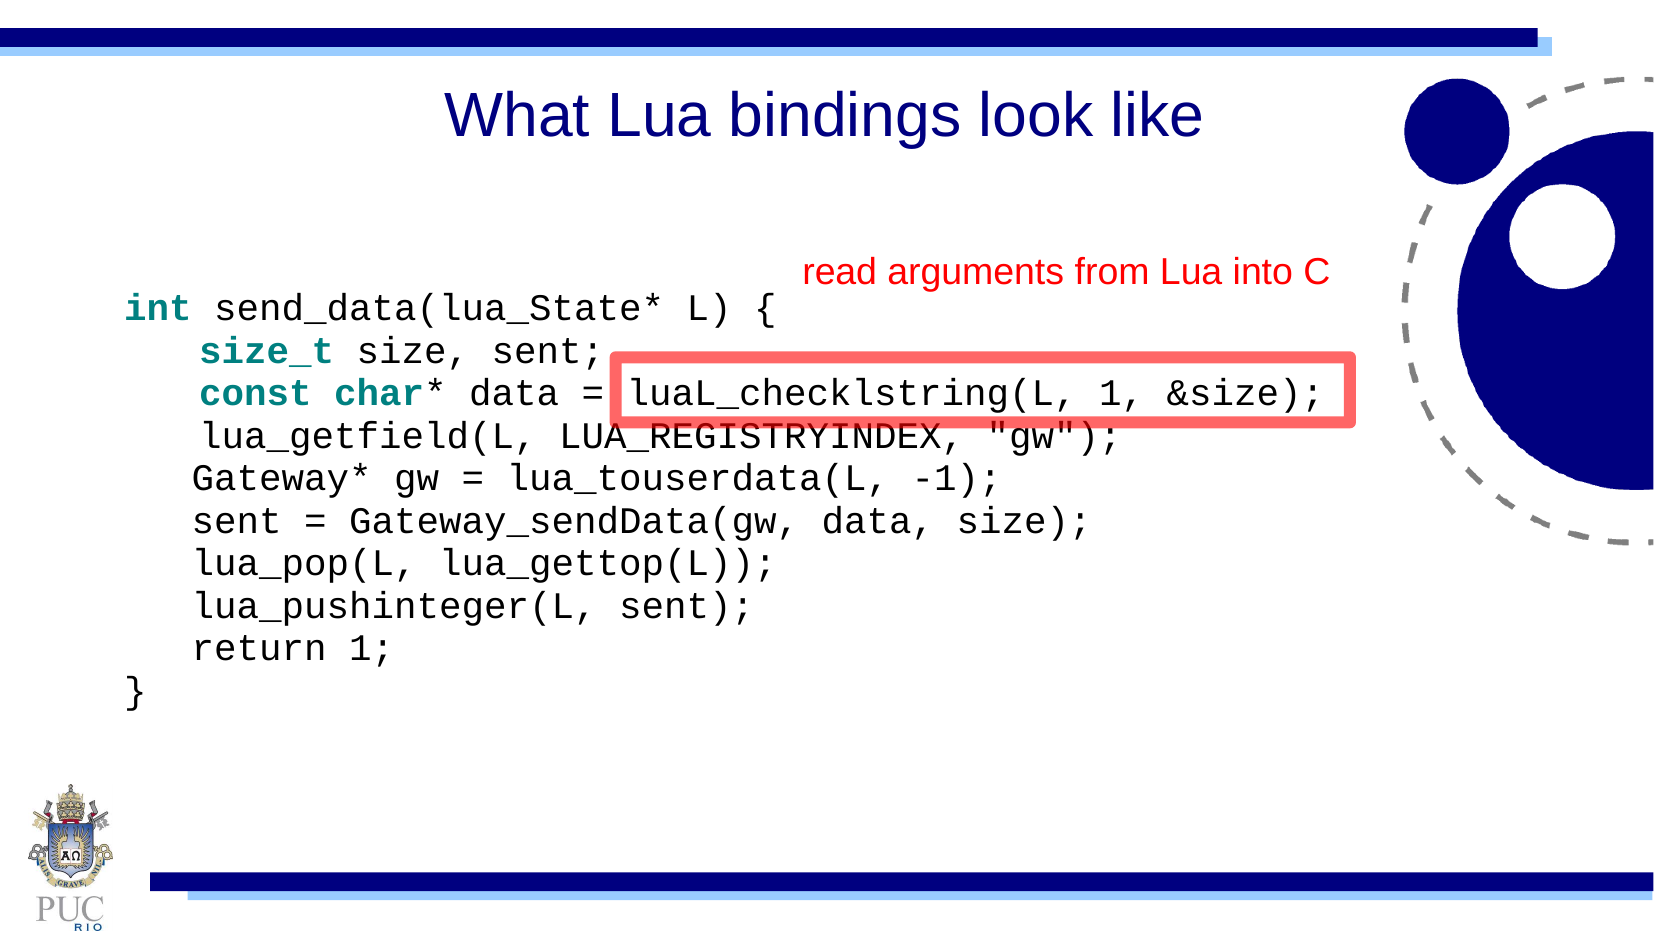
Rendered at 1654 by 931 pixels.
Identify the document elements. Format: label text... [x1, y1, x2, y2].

picture [28, 784, 113, 931]
picture [1377, 29, 1654, 564]
text_box int send_data(lua_State* L) { size_t size, sent; const char* data = luaL_checklstring(L, 1, &size); lua_getfield(L, LUA_REGISTRYINDEX, "gw"); Gateway* gw = lua_touserdata(L, -1); sent = Gateway_sendData(gw, data, size); lua_pop(L, lua_gettop(L)); lua_pushinteger(L, sent); return 1; } [124, 200, 1613, 804]
text_box read arguments from Lua into C [787, 243, 1346, 301]
title What Lua bindings look like [37, 37, 1377, 193]
